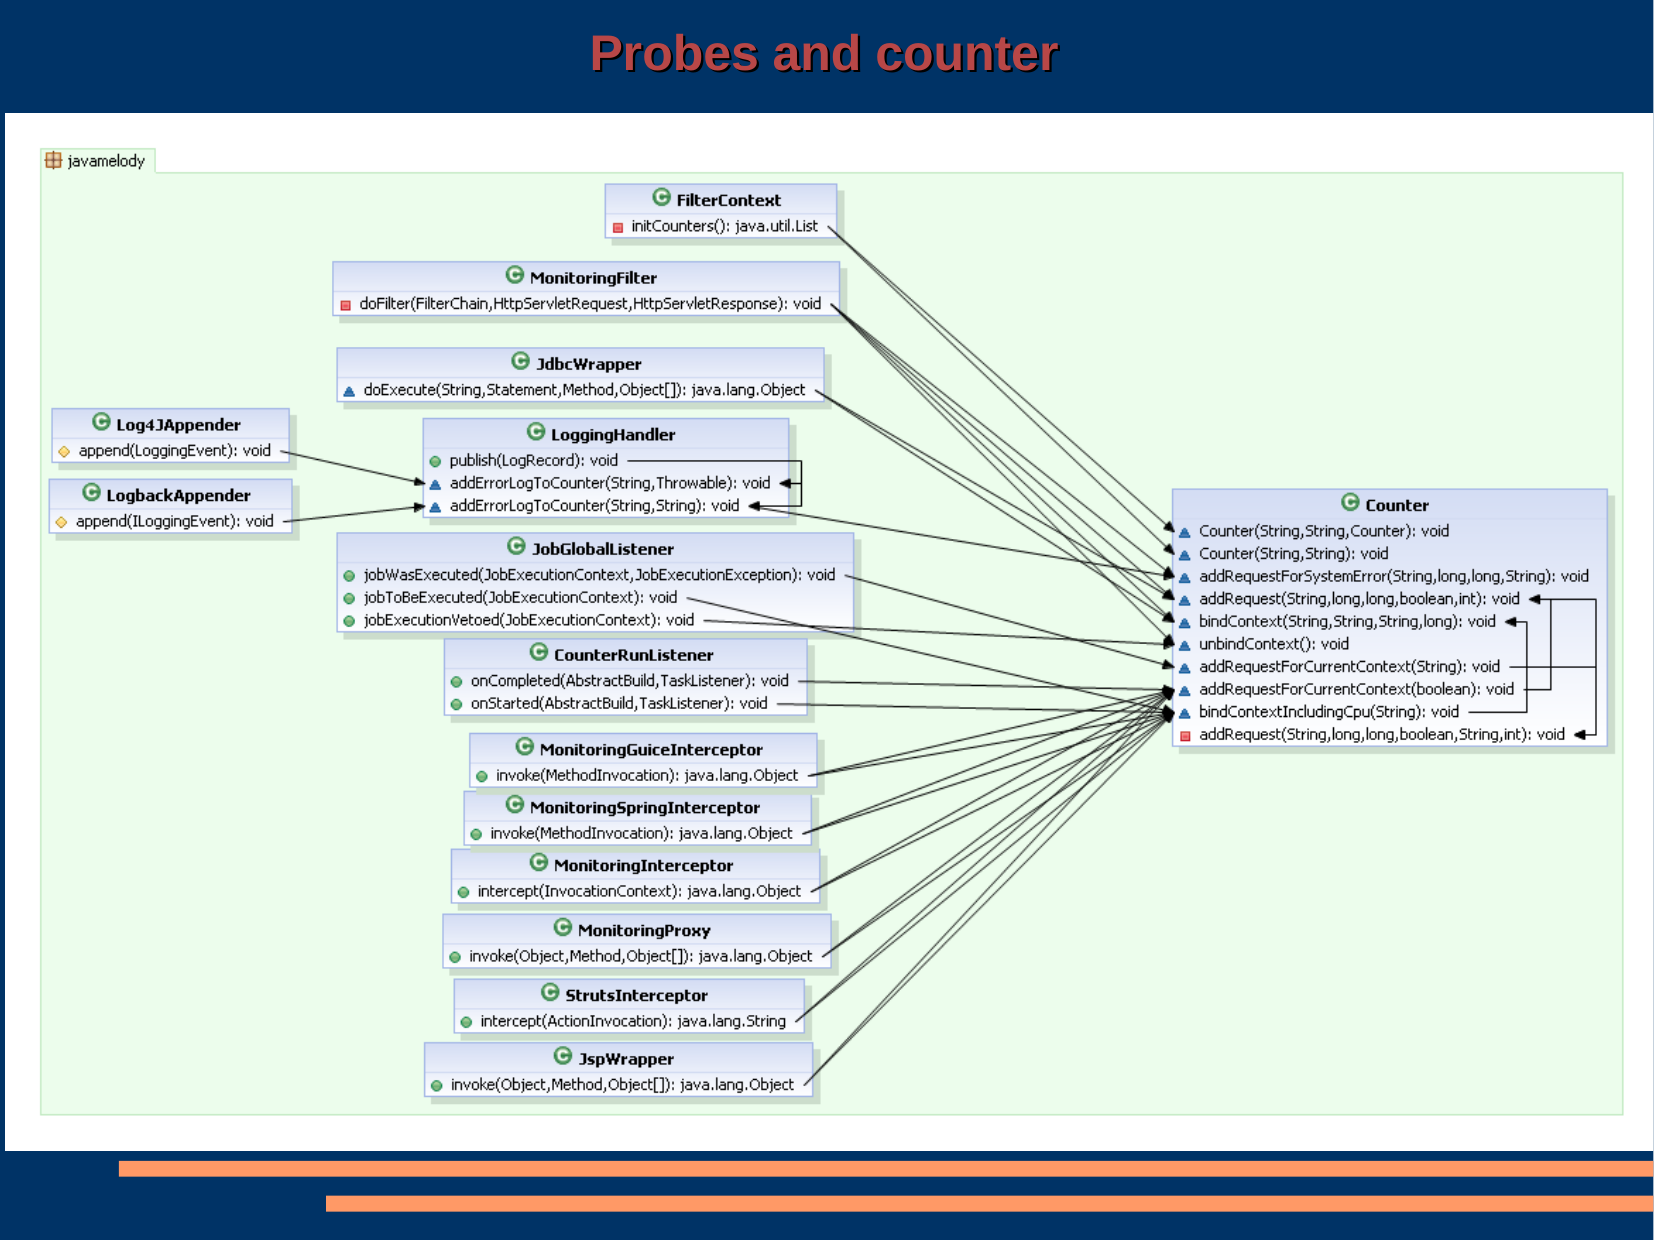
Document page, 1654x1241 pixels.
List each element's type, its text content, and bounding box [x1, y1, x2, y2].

text_box Probes and counter [574, 17, 1123, 113]
picture [5, 113, 1654, 1151]
